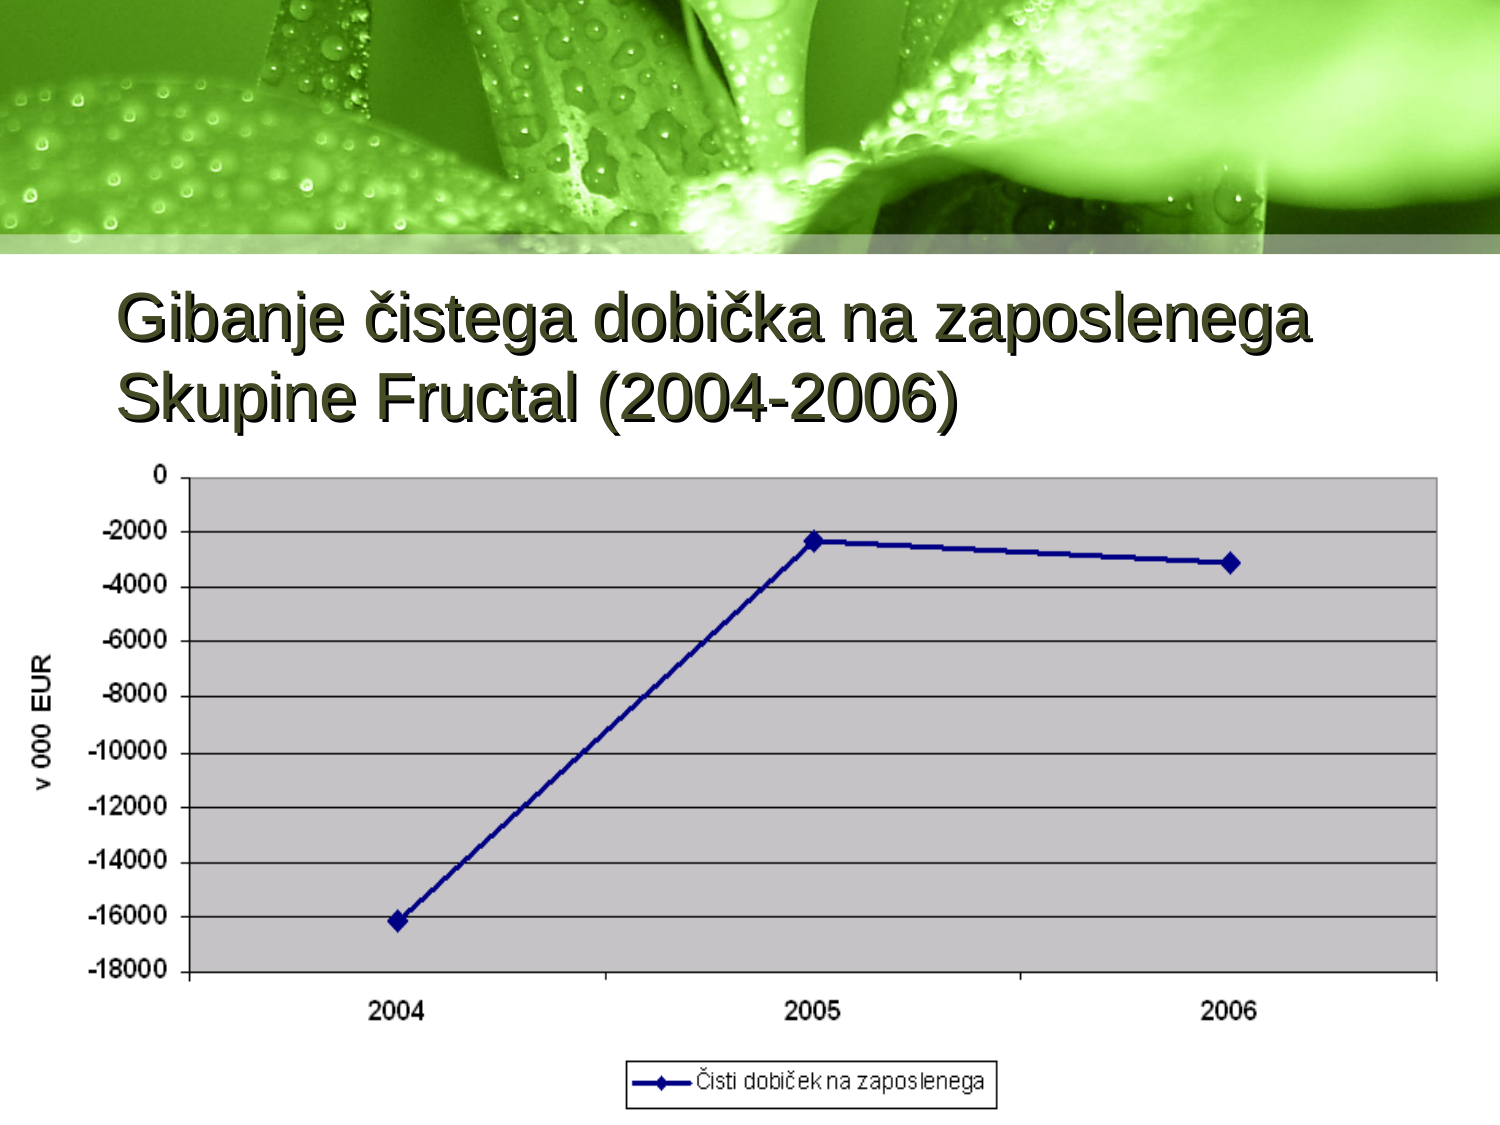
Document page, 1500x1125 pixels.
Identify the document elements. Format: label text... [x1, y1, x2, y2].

picture [0, 0, 1500, 1125]
title Gibanje čistega dobička na zaposlenega Skupine Fructal (2004-2006) [100, 265, 1438, 441]
